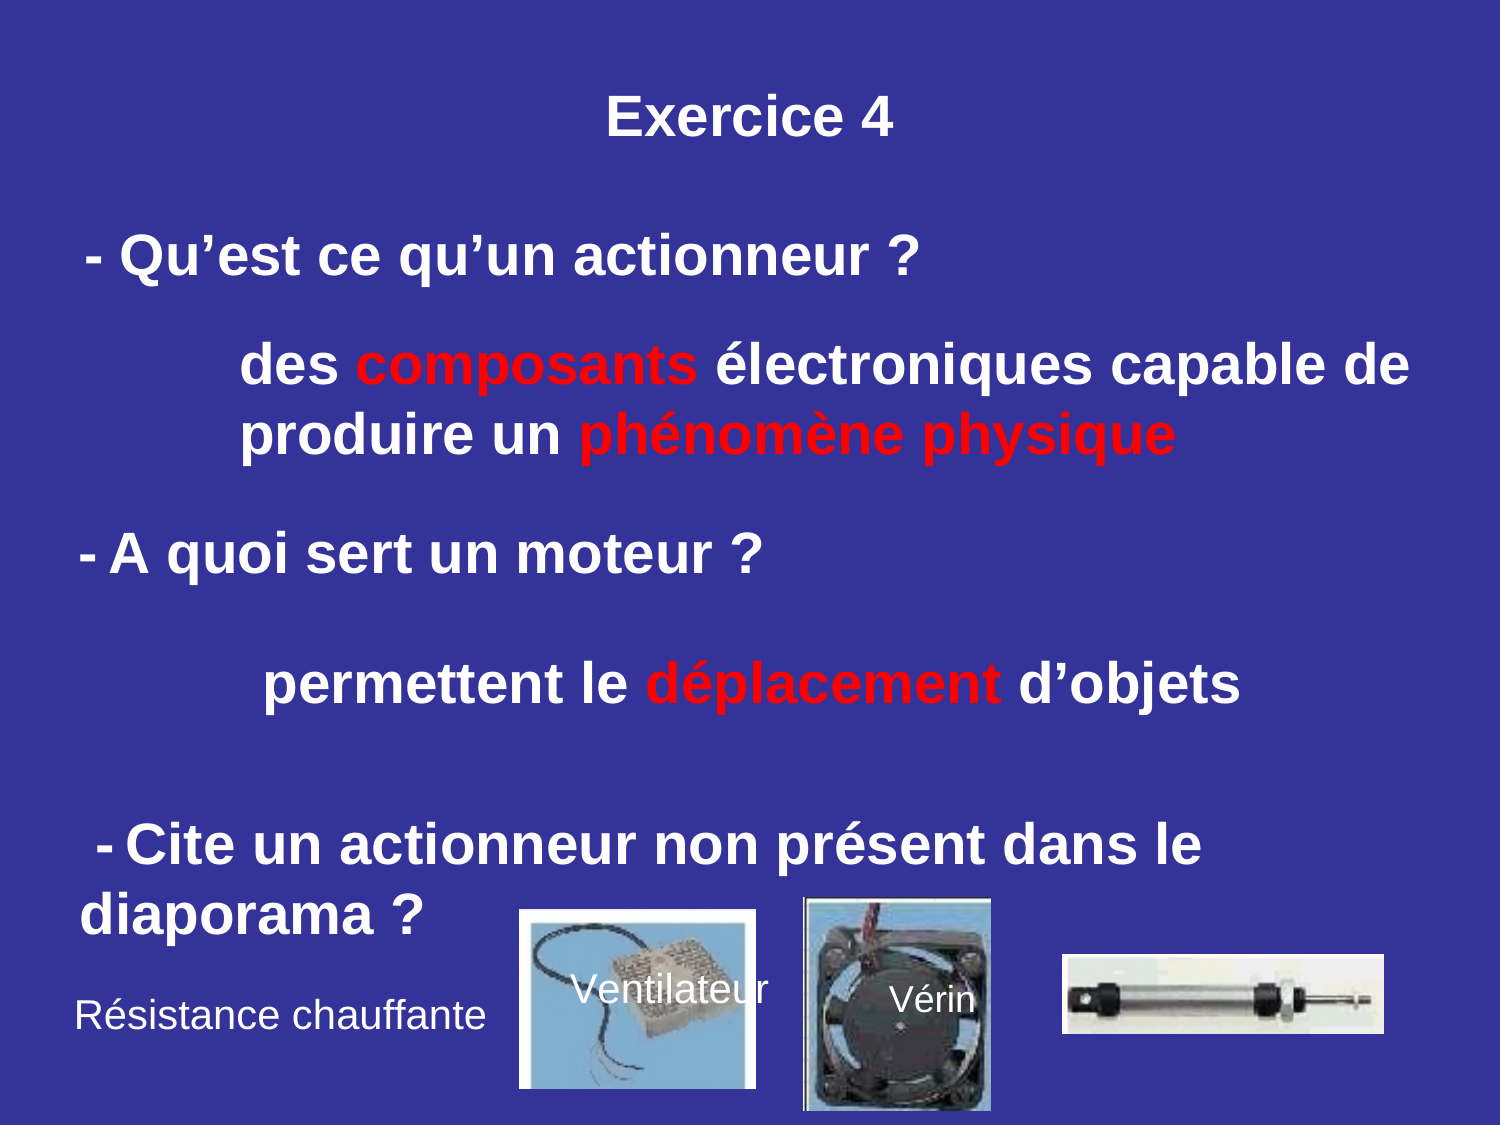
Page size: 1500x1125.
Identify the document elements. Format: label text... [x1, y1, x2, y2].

picture [519, 909, 756, 980]
picture [1062, 954, 1384, 1034]
picture [519, 1019, 756, 1089]
text_box - Qu’est ce qu’un actionneur ? [59, 209, 1430, 296]
text_box - Cite un actionneur non présent dans le diaporama ? [64, 798, 1435, 955]
text_box Vérin [874, 967, 1040, 1028]
text_box - A quoi sert un moteur ? [47, 507, 1418, 594]
text_box Ventilateur [555, 954, 792, 1019]
text_box Exercice 4 [366, 70, 1134, 157]
text_box Résistance chauffante [59, 980, 567, 1046]
picture [803, 897, 991, 1111]
text_box des composants électroniques capable de produire un phénomène physique [224, 318, 1477, 474]
text_box permettent le déplacement d’objets [248, 637, 1477, 793]
